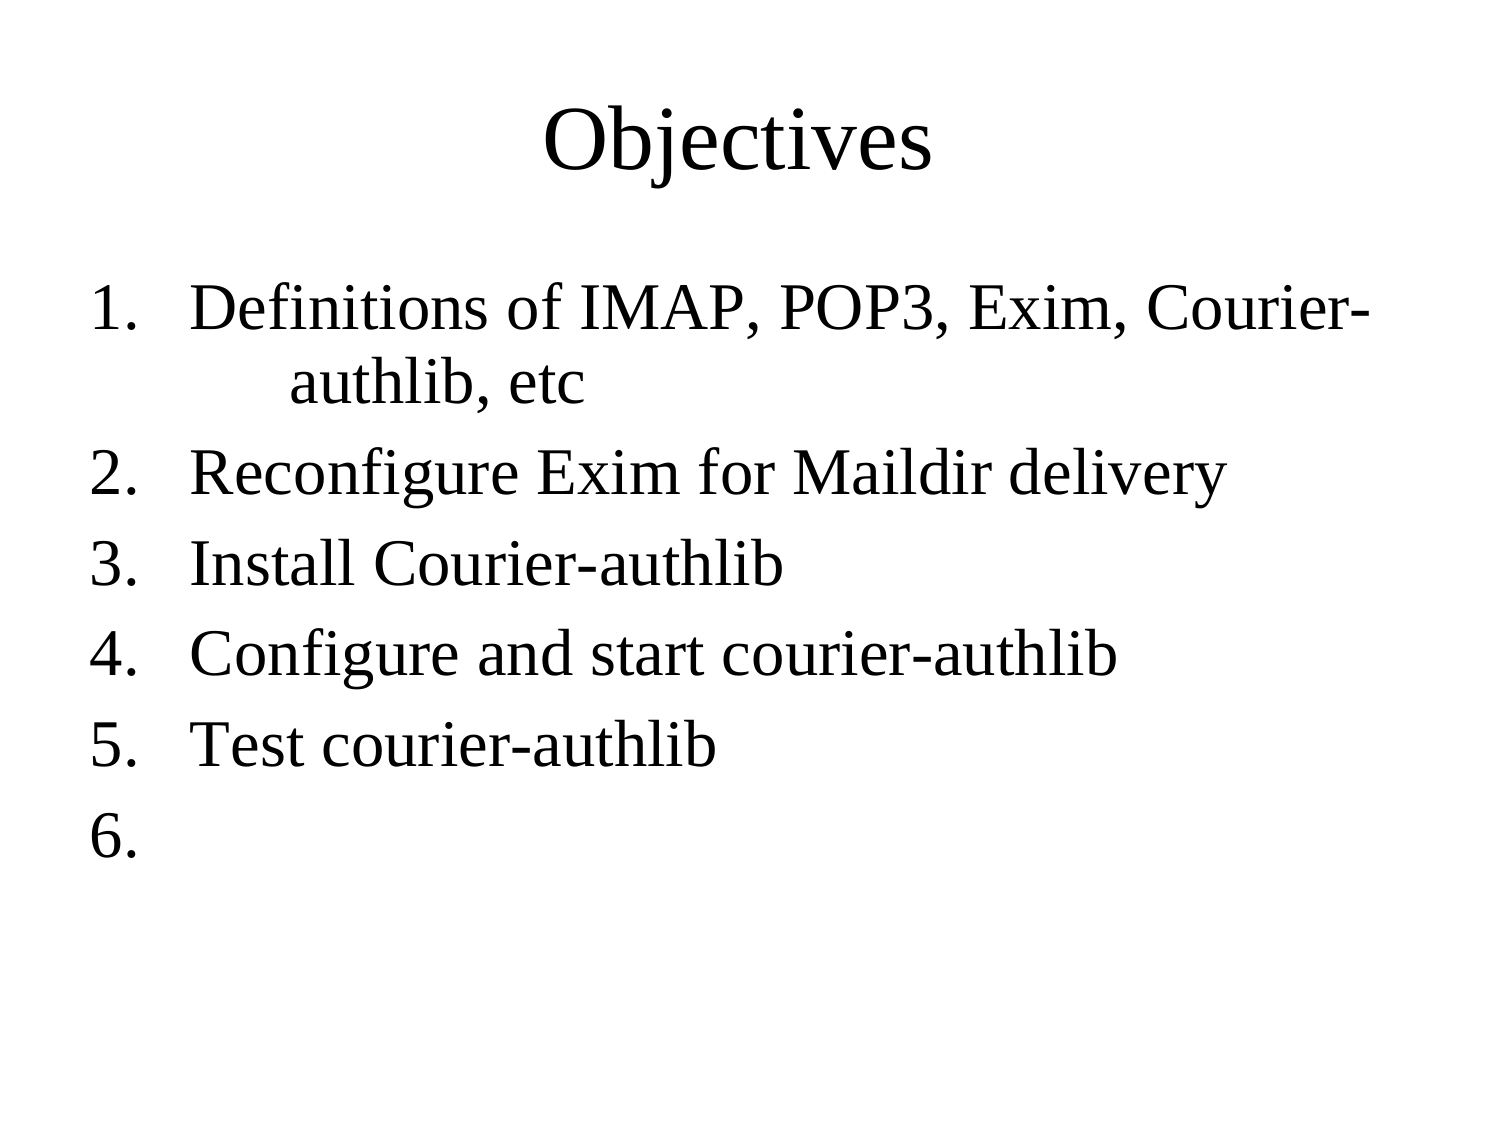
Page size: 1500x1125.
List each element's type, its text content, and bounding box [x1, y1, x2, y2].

title Objectives [75, 45, 1426, 233]
list Definitions of IMAP, POP3, Exim, Courier-authlib, etc Reconfigure Exim for Maildir delivery Install Courier-authlib Configure and start courier-authlib Test courier-authlib [75, 262, 1426, 1006]
